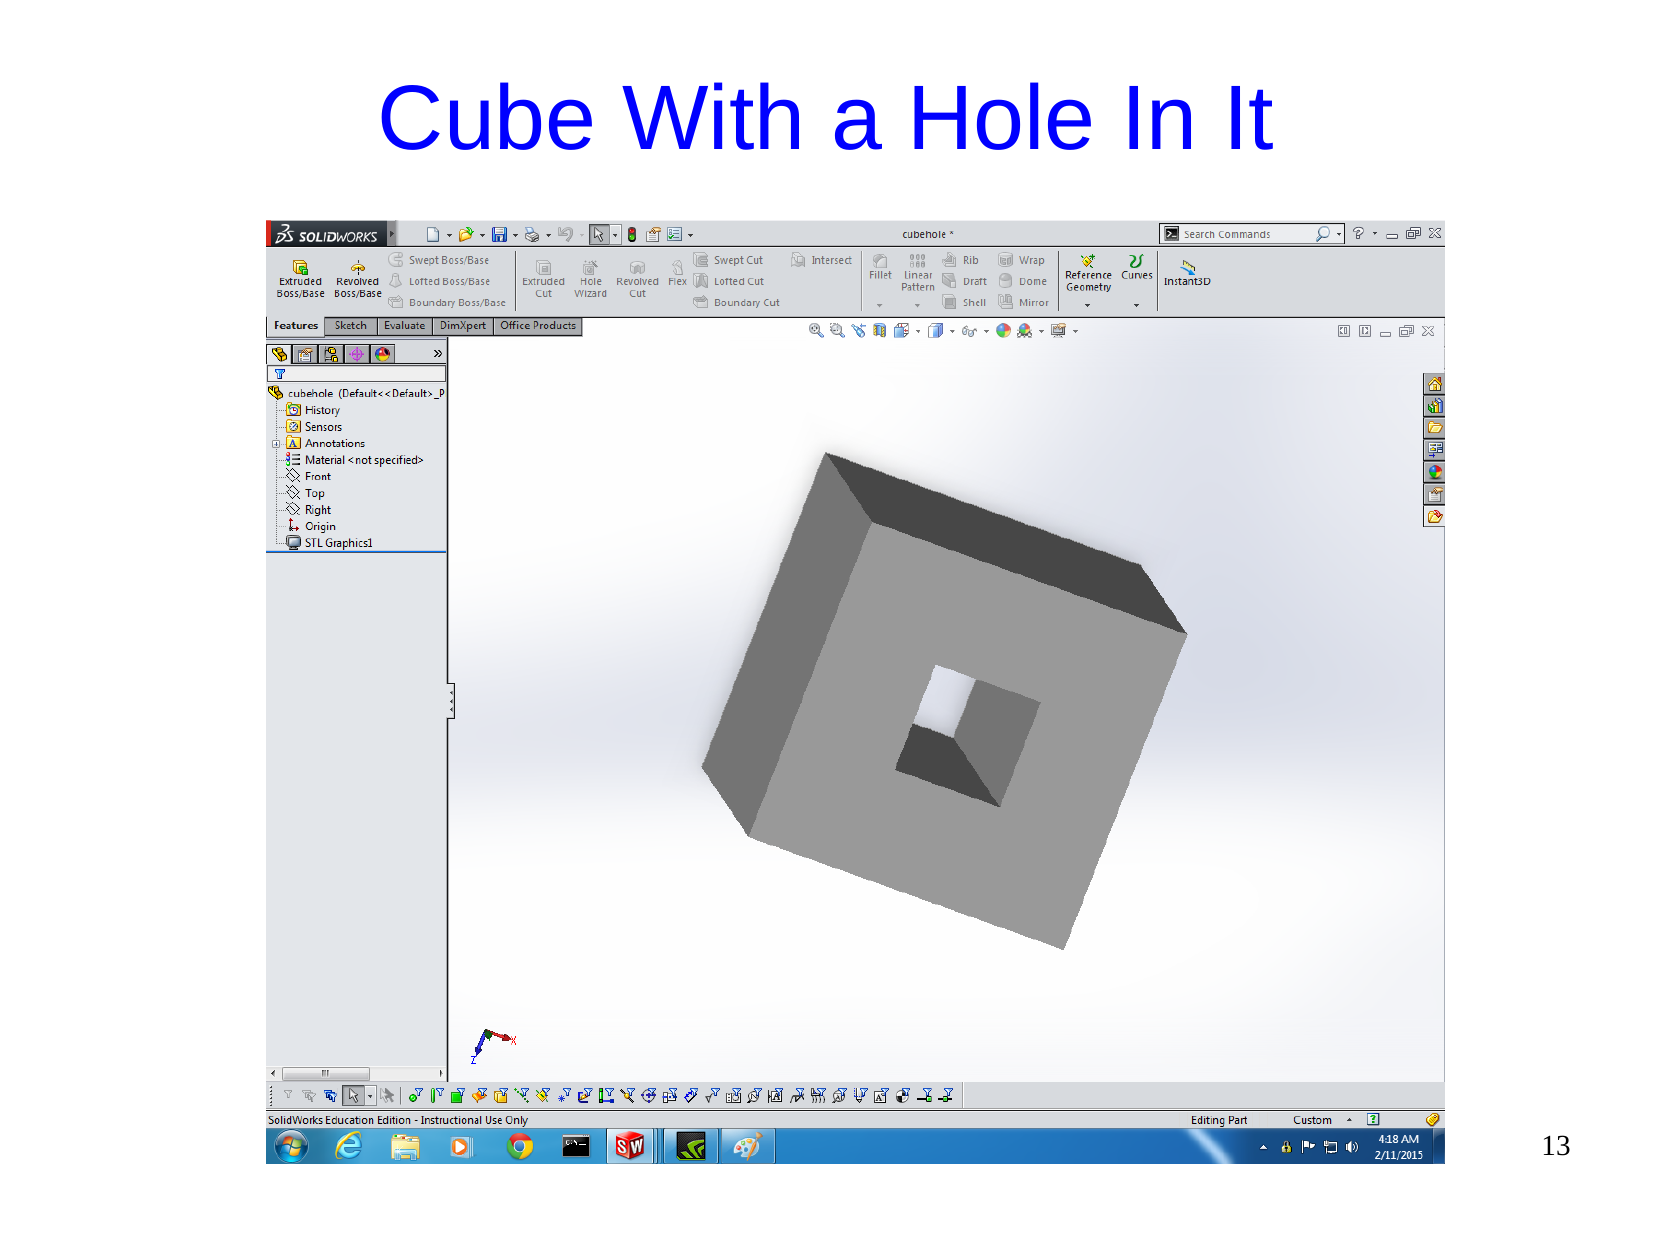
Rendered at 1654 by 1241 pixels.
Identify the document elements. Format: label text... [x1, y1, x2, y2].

picture [266, 220, 1445, 1164]
title Cube With a Hole In It [82, 13, 1571, 222]
